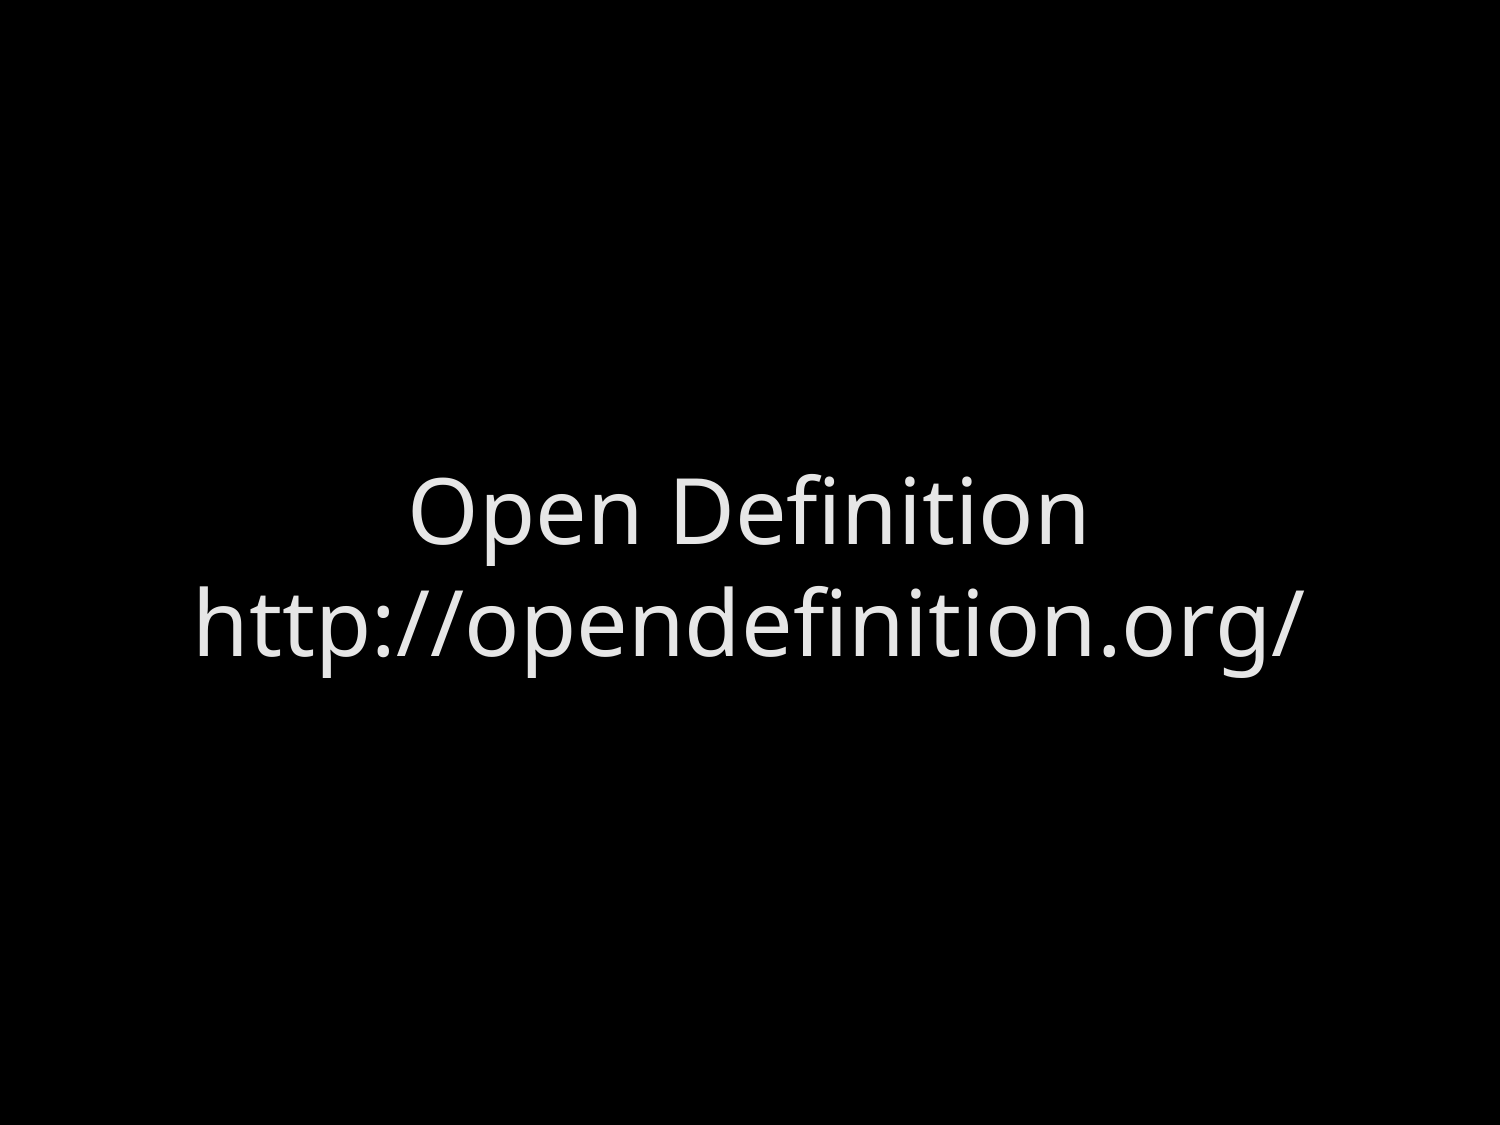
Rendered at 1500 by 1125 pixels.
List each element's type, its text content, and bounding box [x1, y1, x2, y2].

subtitle Open Definition http://opendefinition.org/ [109, 112, 1391, 1013]
